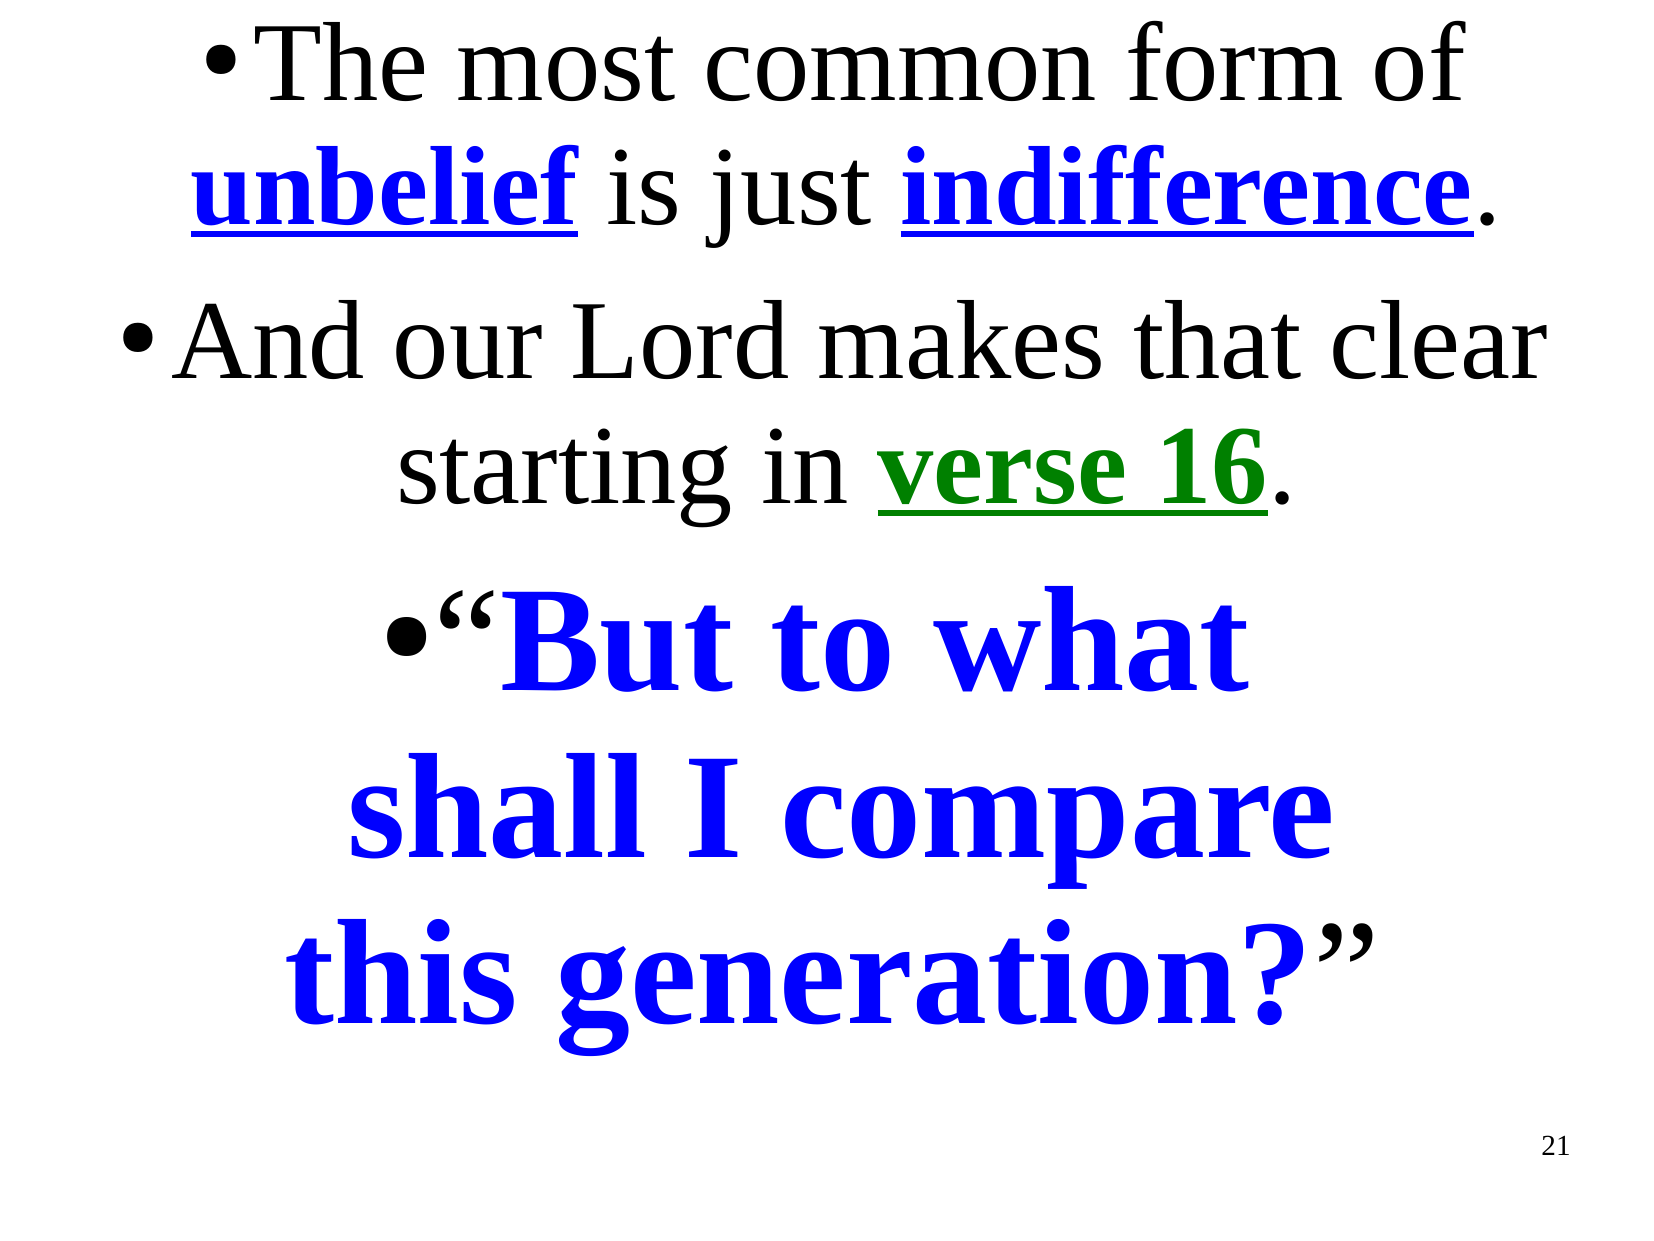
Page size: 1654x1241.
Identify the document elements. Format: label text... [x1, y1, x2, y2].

list The most common form of unbelief is just indifference. And our Lord makes that clear starting in verse 16. “But to what shall I compare this generation?” [0, 0, 1651, 1238]
